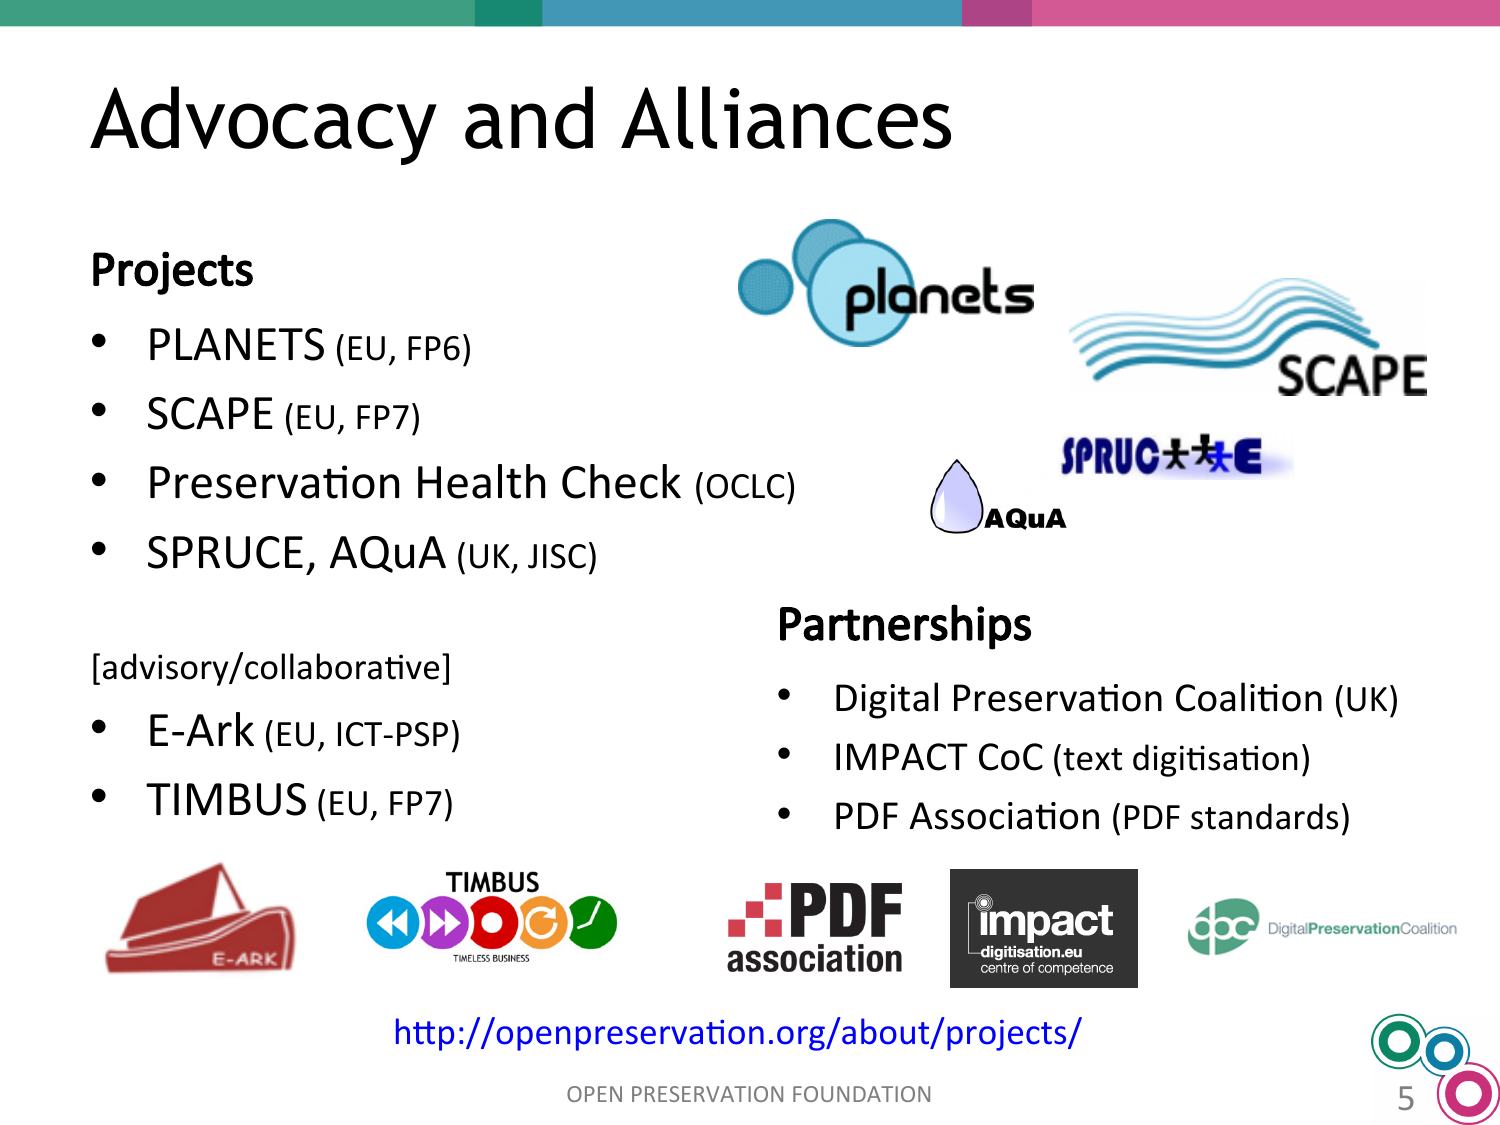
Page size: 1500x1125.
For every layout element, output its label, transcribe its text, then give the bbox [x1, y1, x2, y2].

picture [738, 219, 1034, 347]
picture [927, 432, 1294, 536]
list Digital Preservation Coalition (UK) IMPACT CoC (text digitisation) PDF Association (PDF standards) [761, 302, 1425, 1005]
list Projects [74, 207, 738, 303]
picture [100, 857, 303, 979]
title Advocacy and Alliances [75, 45, 1426, 185]
list PLANETS (EU, FP6) SCAPE (EU, FP7) Preservation Health Check (OCLC) SPRUCE, AQuA (UK, JISC) [advisory/collaborative] E-Ark (EU, ICT-PSP) TIMBUS (EU, FP7) [75, 302, 761, 1005]
picture [1187, 893, 1459, 958]
picture [1371, 1013, 1500, 1125]
picture [726, 881, 903, 974]
picture [950, 869, 1138, 988]
text_box http://openpreservation.org/about/projects/ [112, 999, 1365, 1061]
picture [1069, 278, 1427, 396]
